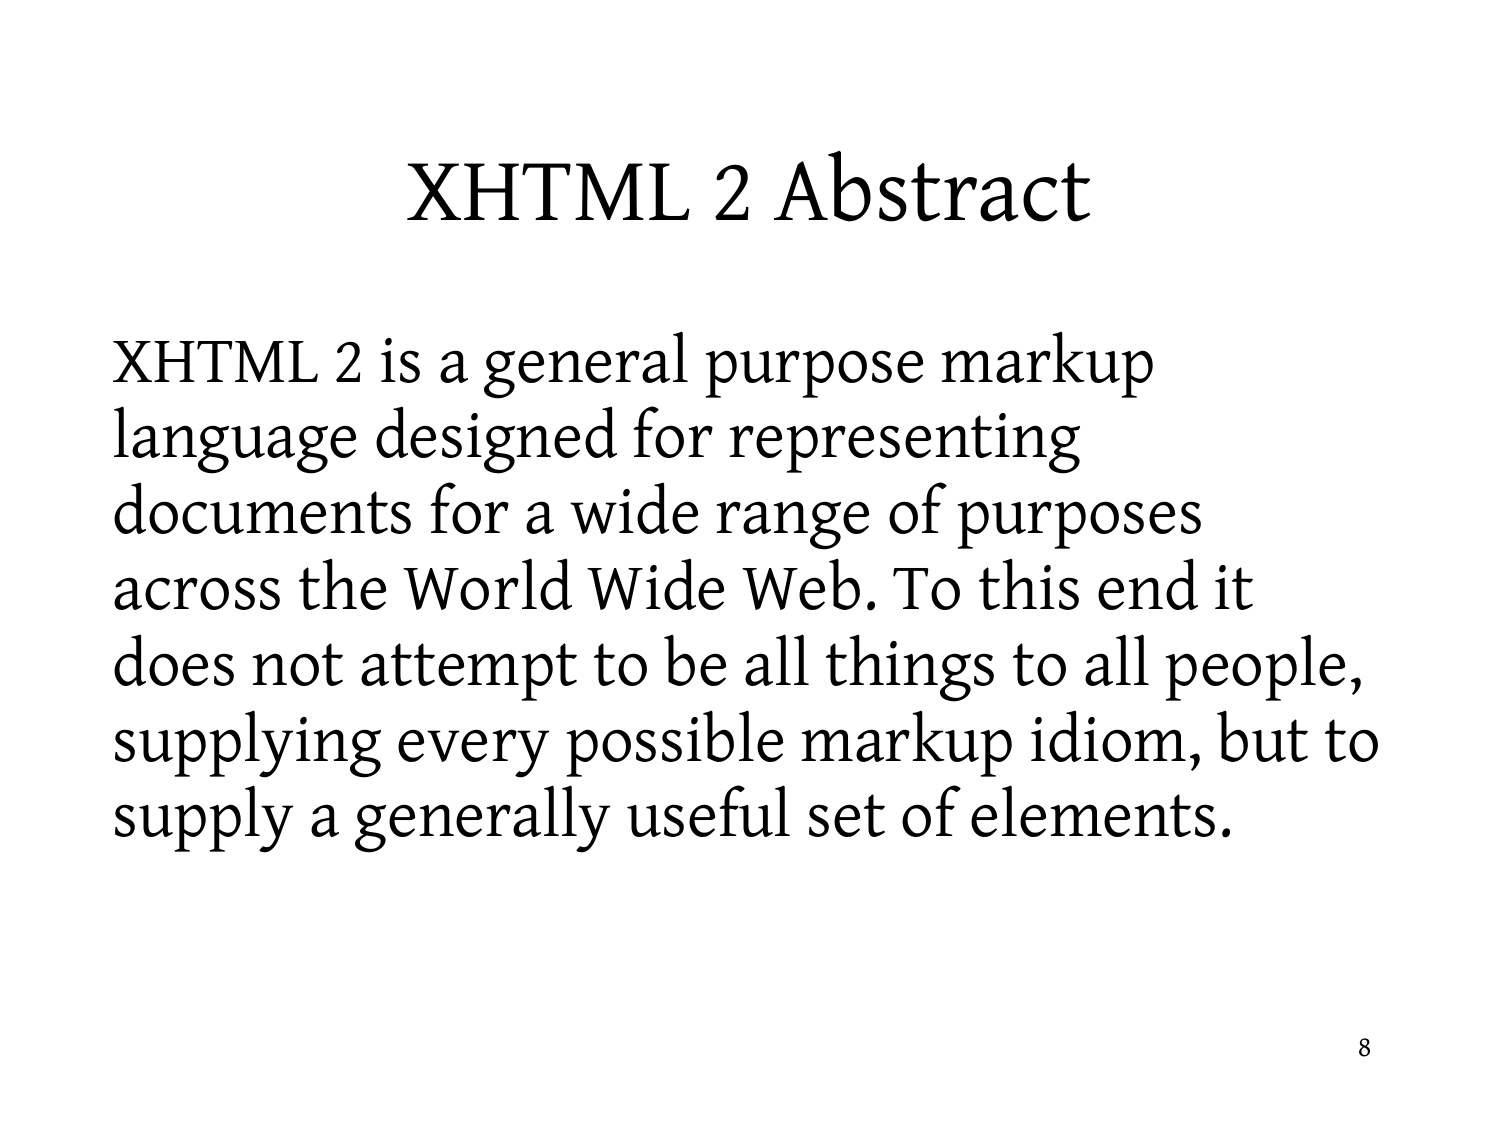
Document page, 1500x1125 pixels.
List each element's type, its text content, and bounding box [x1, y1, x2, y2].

list XHTML 2 is a general purpose markup language designed for representing documents for a wide range of purposes across the World Wide Web. To this end it does not attempt to be all things to all people, supplying every possible markup idiom, but to supply a generally useful set of elements. [112, 324, 1387, 1040]
title XHTML 2 Abstract [112, 63, 1387, 324]
